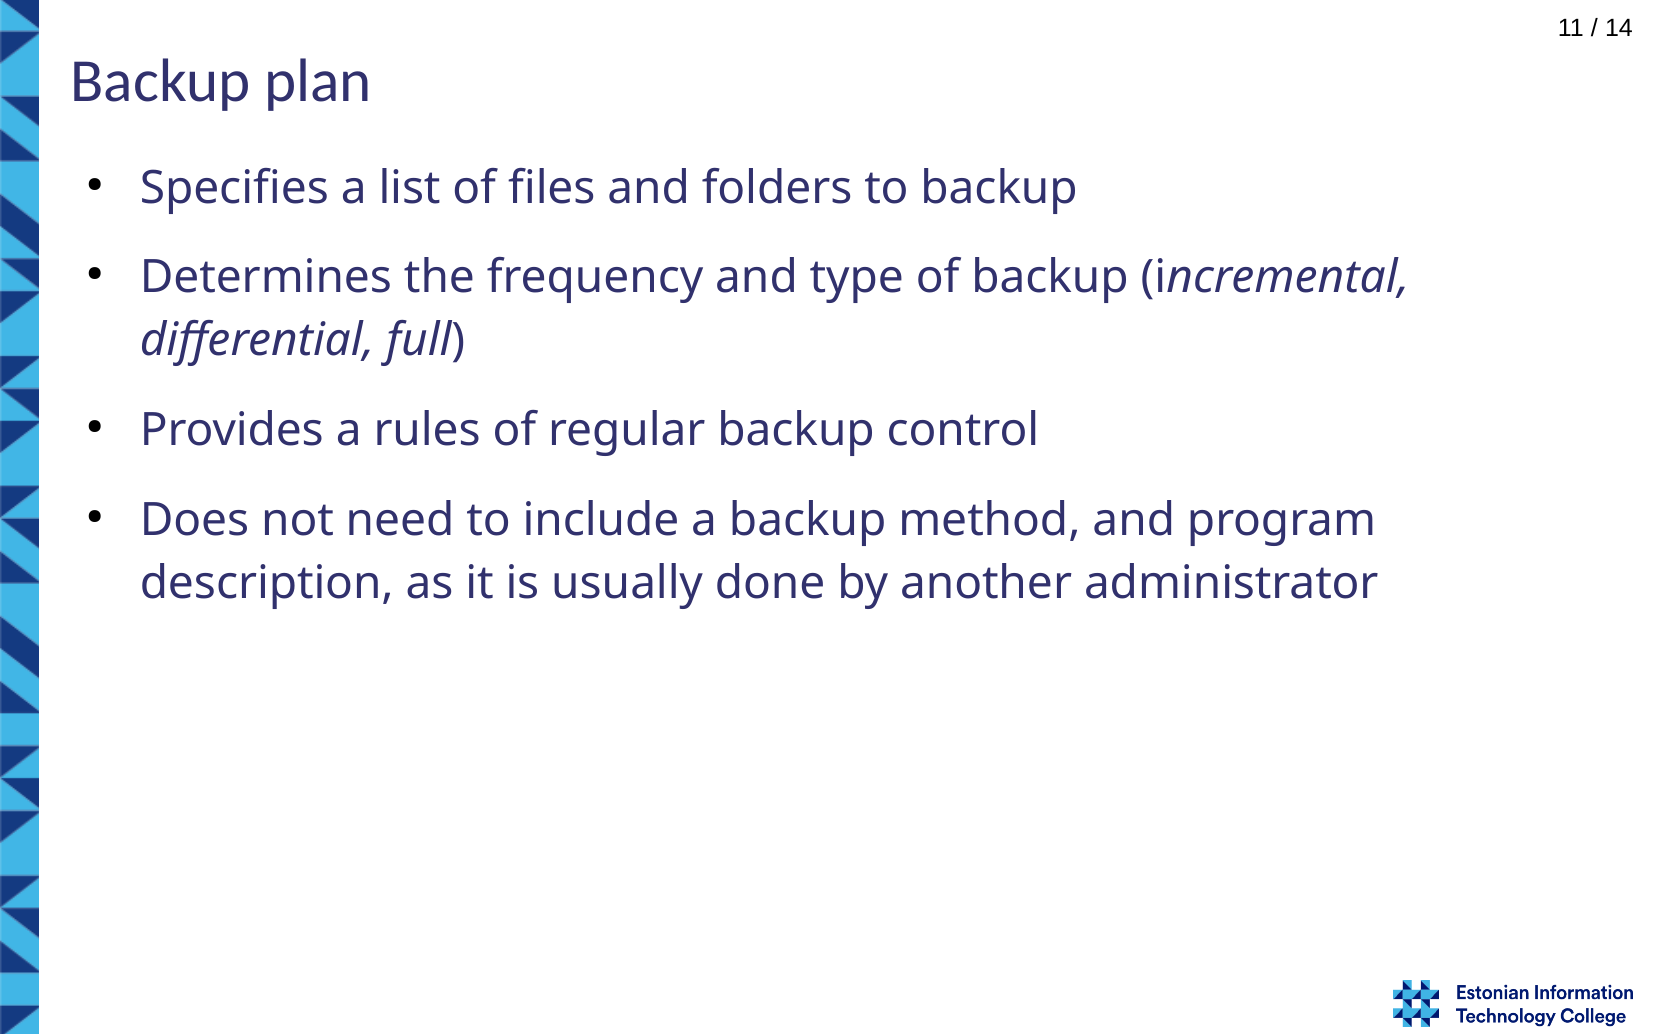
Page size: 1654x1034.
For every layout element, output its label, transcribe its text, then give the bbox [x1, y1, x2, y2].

title Backup plan [70, 41, 1630, 130]
list Specifies a list of files and folders to backup Determines the frequency and type of backup (incremental, differential, full) Provides a rules of regular backup control Does not need to include a backup method, and program description, as it is usually done by another administrator [68, 153, 1630, 957]
picture [1393, 980, 1633, 1027]
